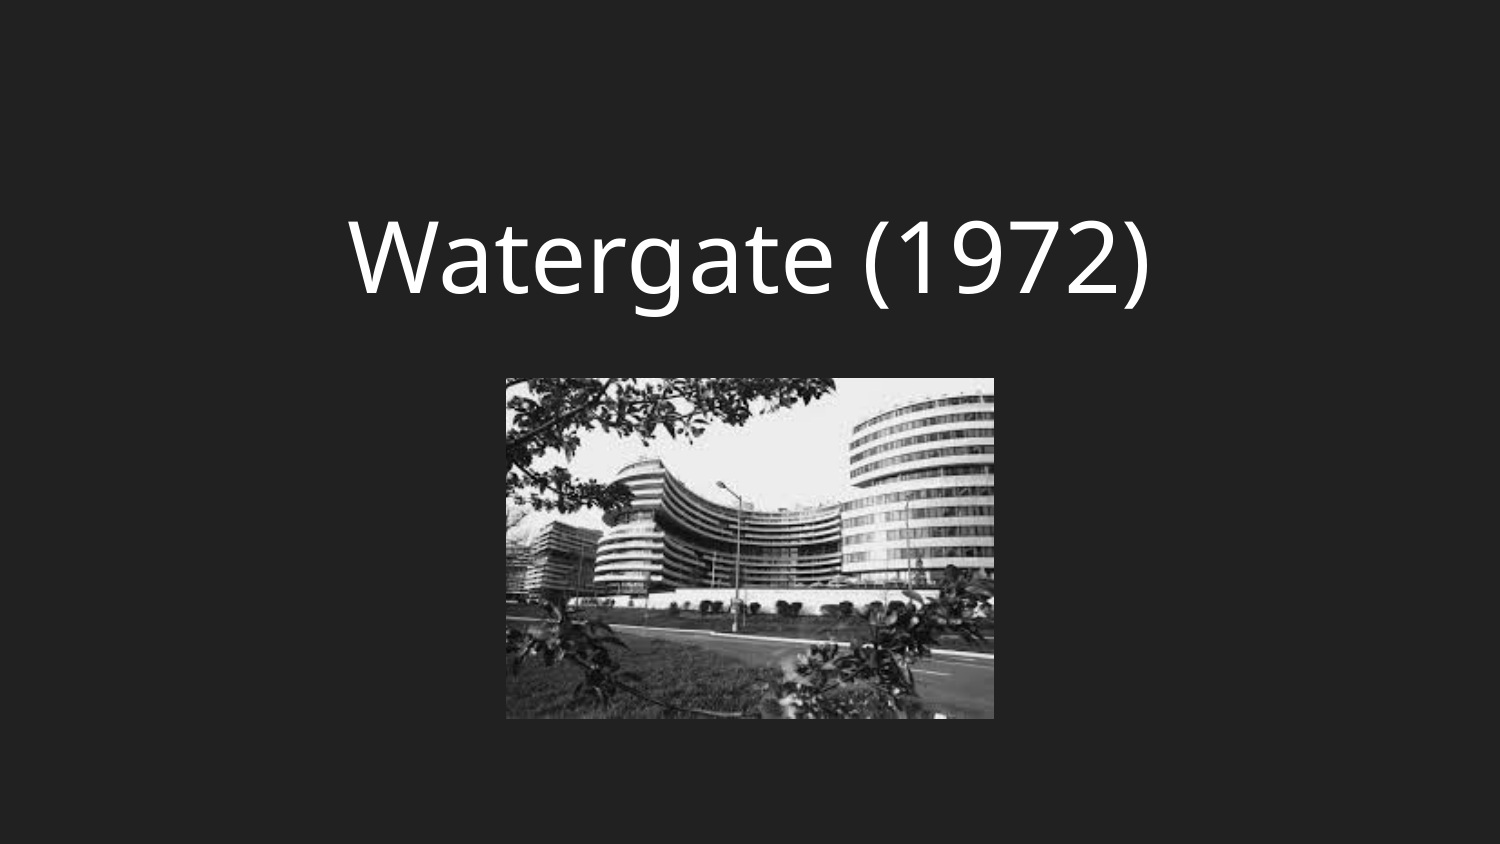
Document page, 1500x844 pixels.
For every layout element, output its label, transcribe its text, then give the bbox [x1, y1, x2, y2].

picture [506, 378, 994, 719]
title Watergate (1972) [4, 161, 1496, 329]
